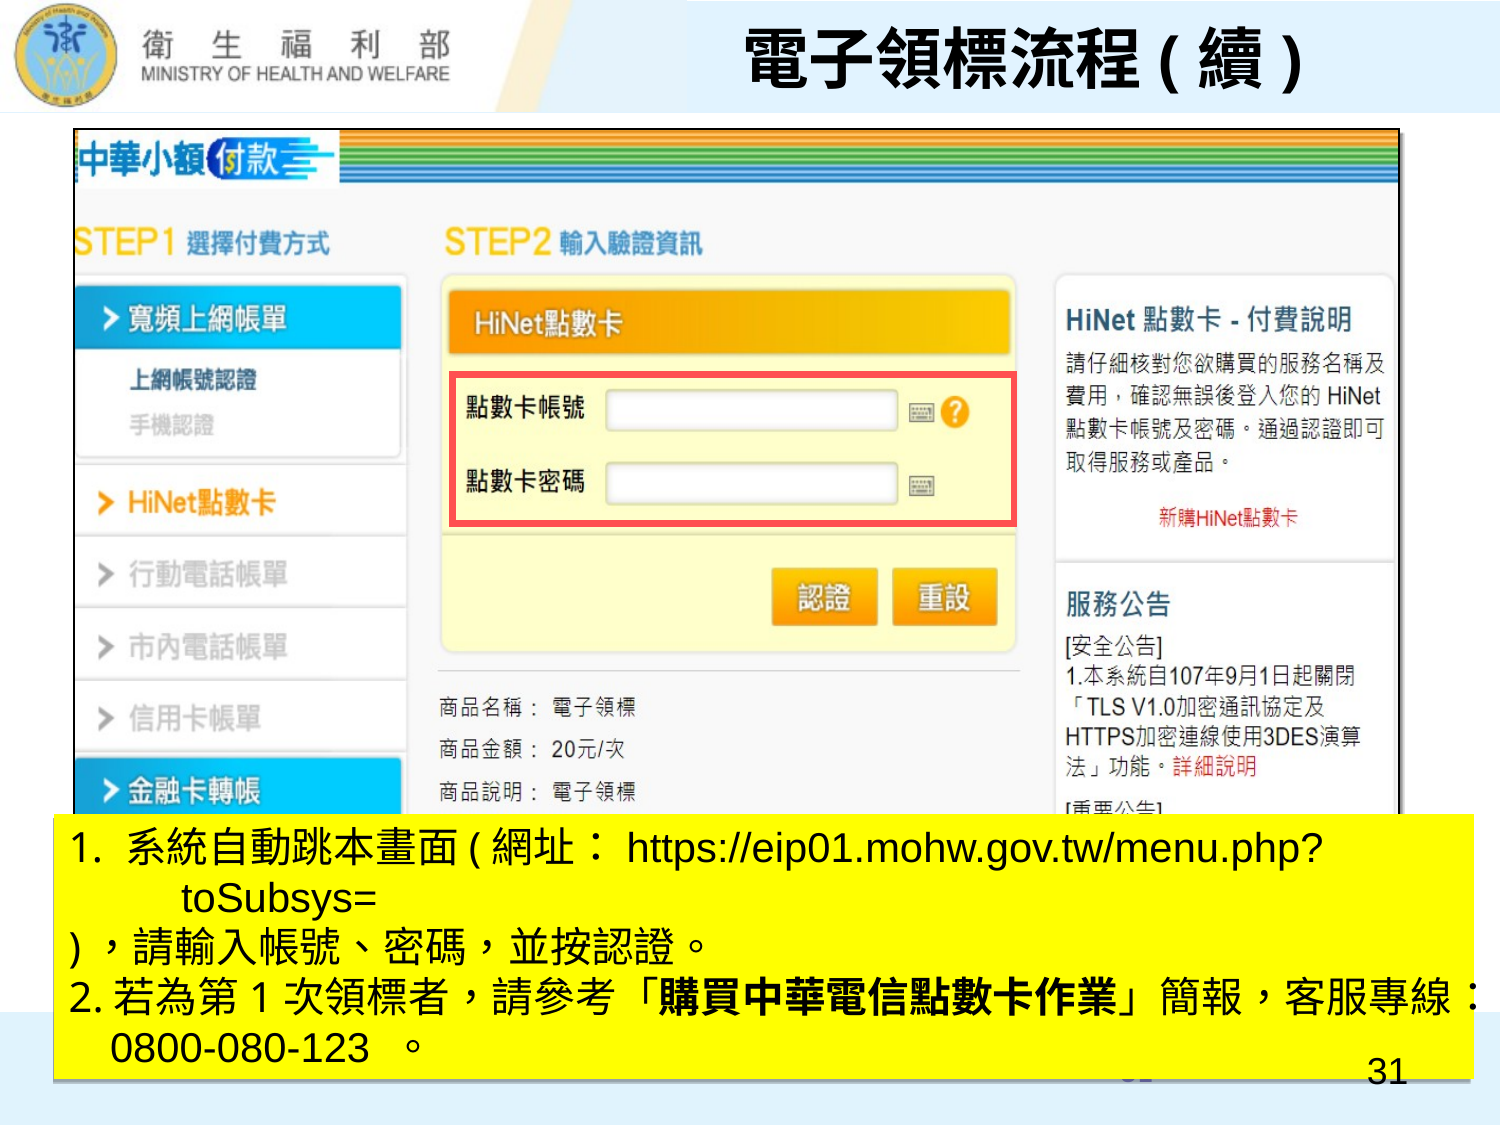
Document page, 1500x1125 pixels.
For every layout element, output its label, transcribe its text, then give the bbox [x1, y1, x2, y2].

picture [126, 773, 260, 807]
text_box 31 [1444, 1079, 1455, 1099]
text_box 31 [1104, 1079, 1351, 1099]
picture [75, 129, 1398, 814]
text_box 電子領標流程(續) [571, 9, 1474, 105]
text_box 系統自動跳本畫面(網址：https://eip01.mohw.gov.tw/menu.php?toSubsys= )，請輸入帳號、密碼，並按認證。 2.若為第1次領標者，請參考「購買中華電信點數卡作業」簡報，客服專線：0800-080-123 。 [54, 814, 1474, 1079]
text_box 31 [1351, 1039, 1444, 1099]
